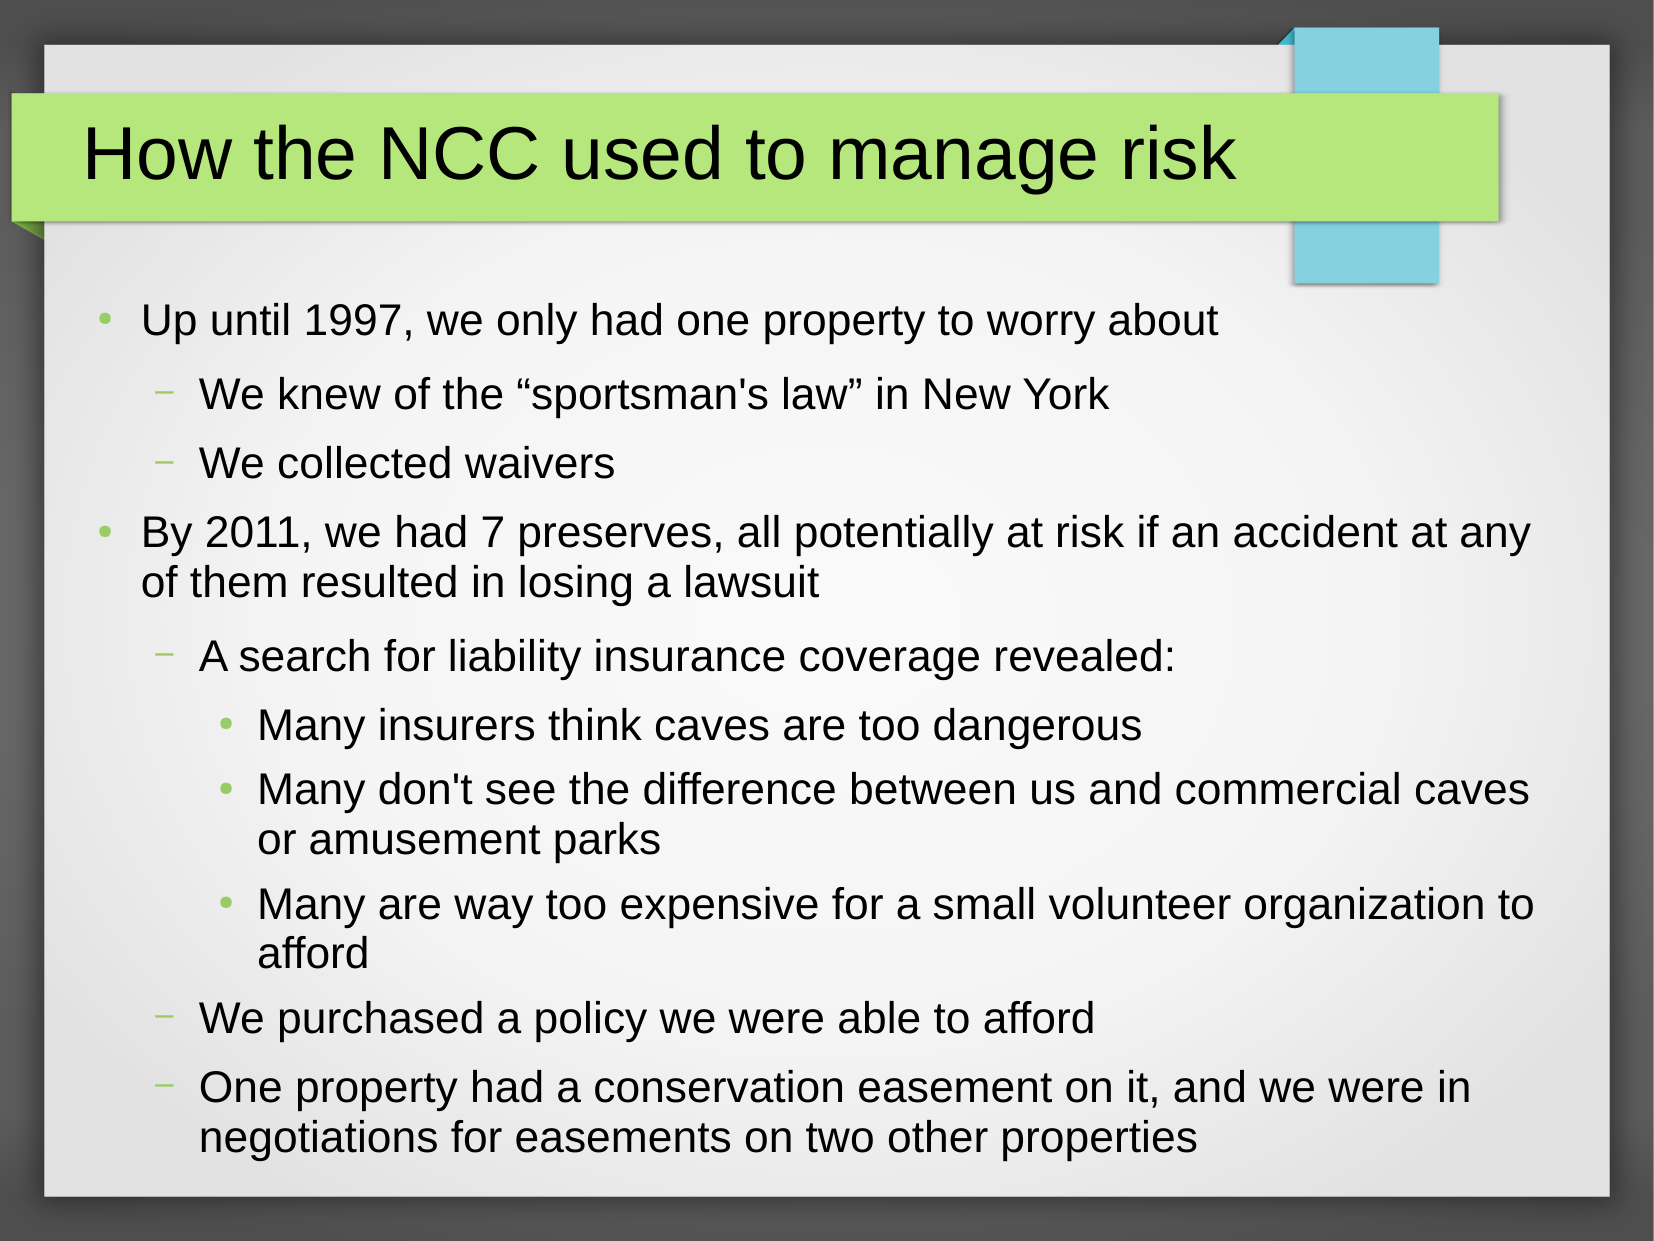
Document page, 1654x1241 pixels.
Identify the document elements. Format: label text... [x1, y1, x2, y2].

title How the NCC used to manage risk [82, 94, 1264, 213]
picture [0, 0, 1654, 1241]
list Up until 1997, we only had one property to worry about We knew of the “sportsman's law” in New York We collected waivers By 2011, we had 7 preserves, all potentially at risk if an accident at any of them resulted in losing a lawsuit A search for liability insurance coverage revealed: Many insurers think caves are too dangerous Many don't see the difference between us and commercial caves or amusement parks Many are way too expensive for a small volunteer organization to afford We purchased a policy we were able to afford One property had a conservation easement on it, and we were in negotiations for easements on two other properties [82, 295, 1571, 1171]
